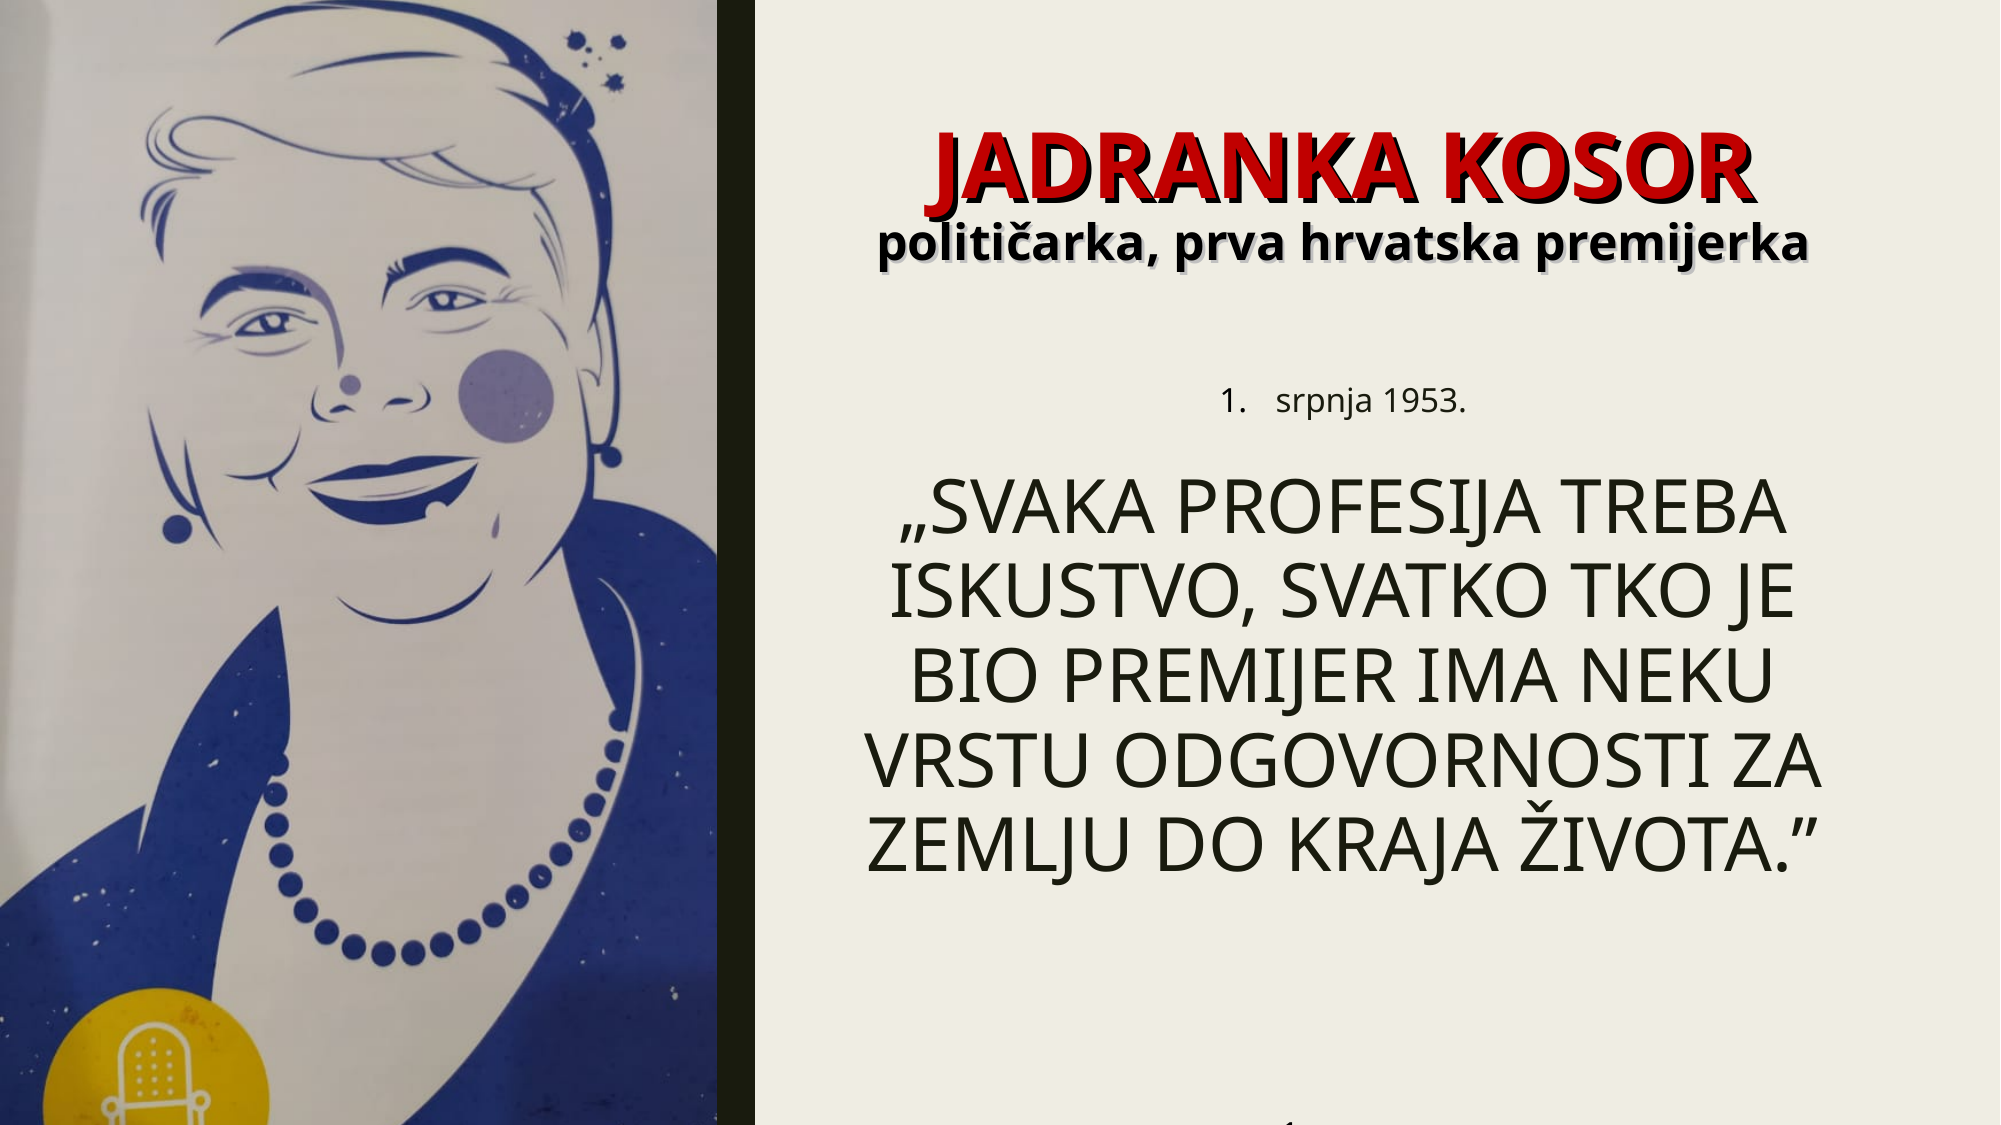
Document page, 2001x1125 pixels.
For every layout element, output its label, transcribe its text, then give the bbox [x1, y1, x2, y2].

title JADRANKA KOSOR političarka, prva hrvatska premijerka [836, 112, 1851, 357]
list srpnja 1953. „SVAKA PROFESIJA TREBA ISKUSTVO, SVATKO TKO JE BIO PREMIJER IMA NEKU VRSTU ODGOVORNOSTI ZA ZEMLJU DO KRAJA ŽIVOTA.” [836, 375, 1851, 963]
picture [0, 0, 717, 1125]
text_box [717, 0, 2000, 1125]
